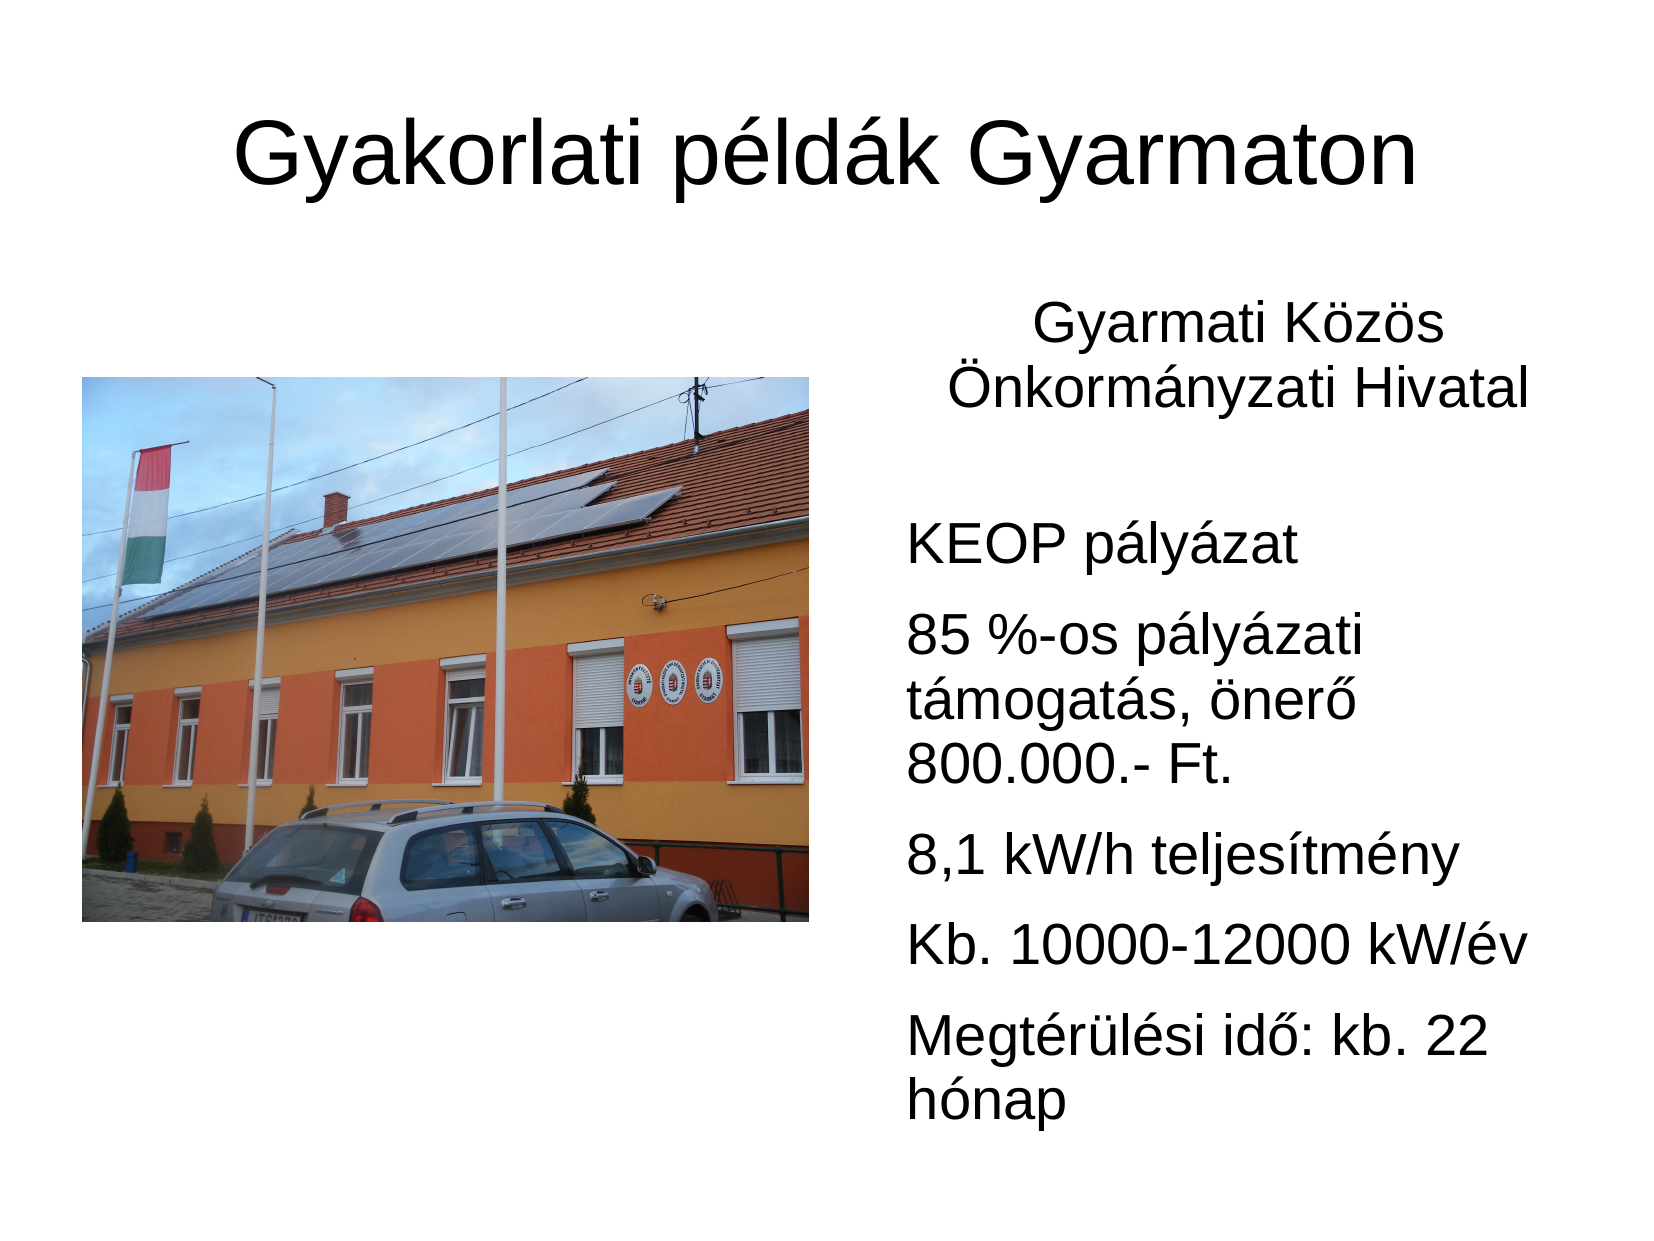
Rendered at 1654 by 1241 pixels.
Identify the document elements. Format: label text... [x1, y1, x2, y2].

list Gyarmati Közös Önkormányzati Hivatal KEOP pályázat 85 %-os pályázati támogatás, önerő 800.000.- Ft. 8,1 kW/h teljesítmény Kb. 10000-12000 kW/év Megtérülési idő: kb. 22 hónap [845, 290, 1572, 1146]
title Gyakorlati példák Gyarmaton [82, 49, 1571, 257]
picture [82, 377, 809, 923]
